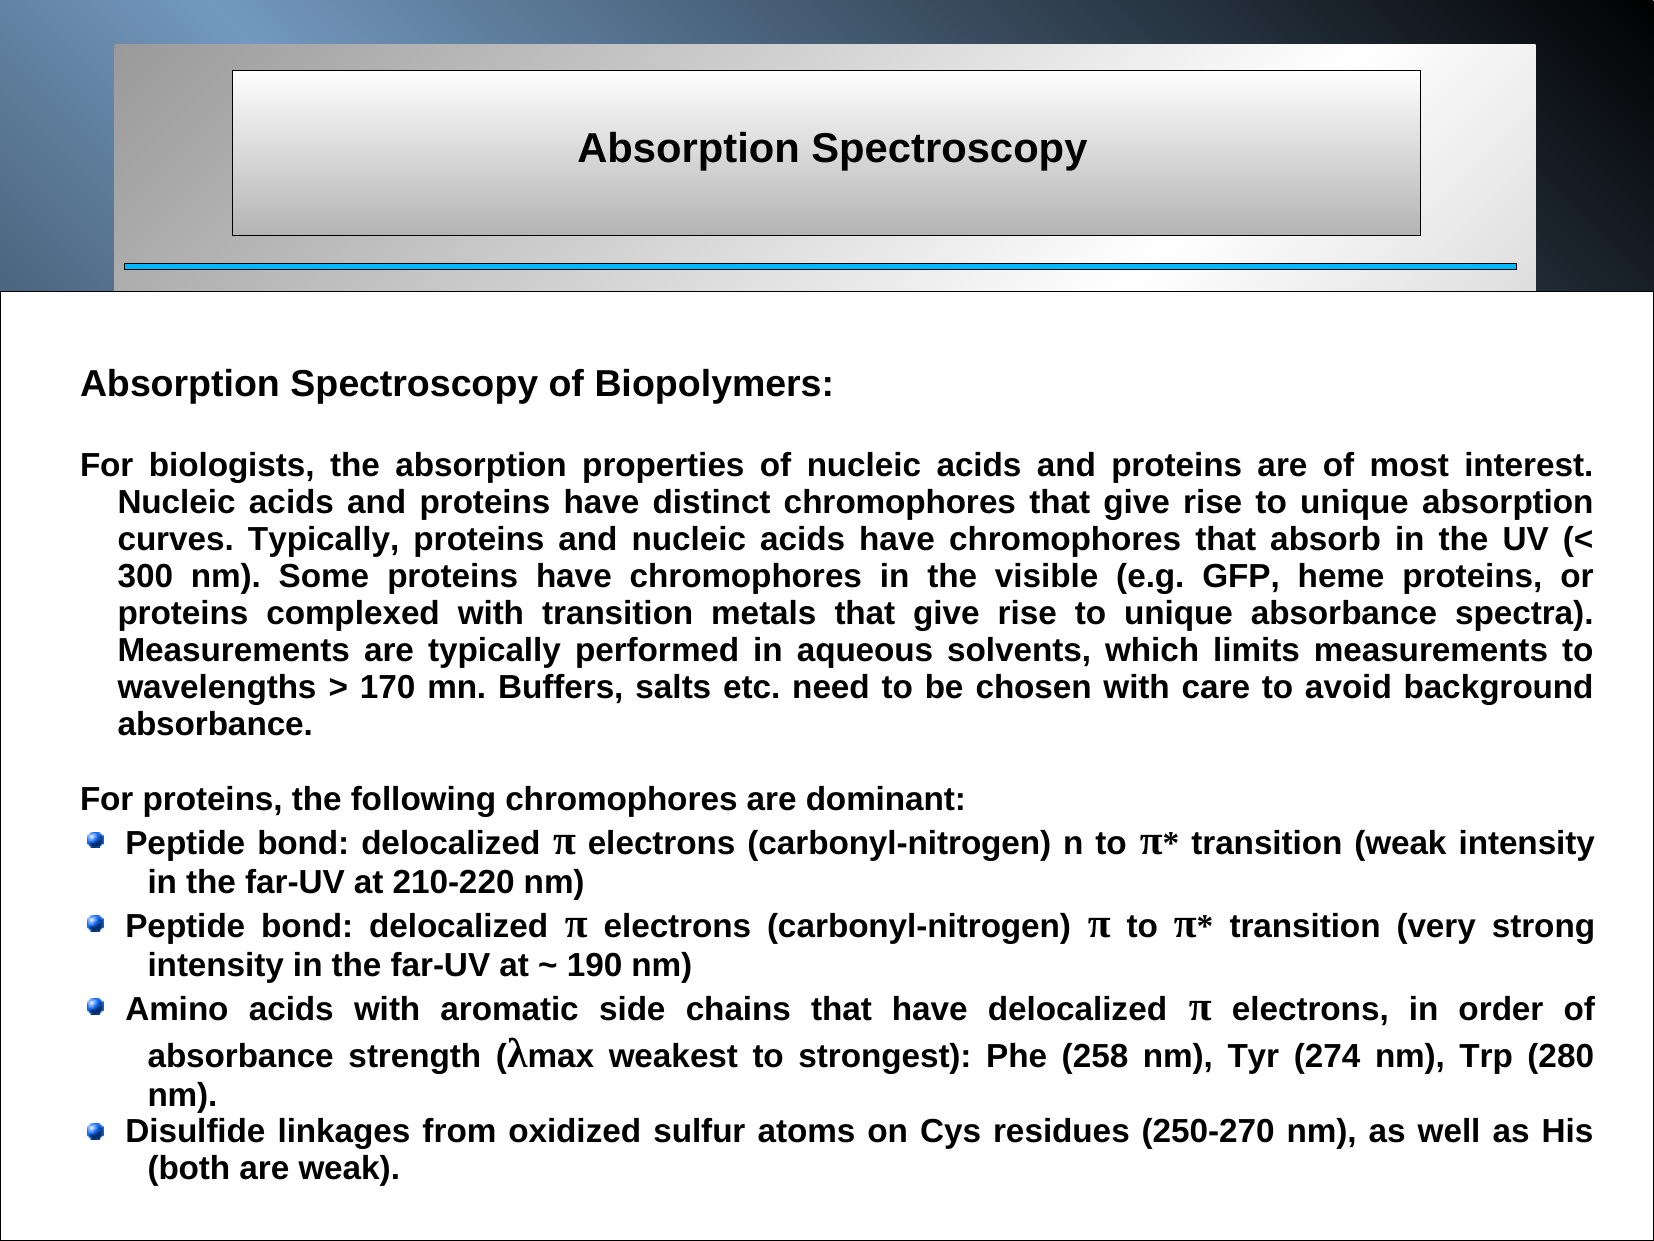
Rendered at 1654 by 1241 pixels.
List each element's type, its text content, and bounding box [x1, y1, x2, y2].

text_box Absorption Spectroscopy [280, 124, 1385, 187]
text_box [124, 263, 1517, 270]
text_box [0, 291, 1654, 1241]
text_box [232, 70, 1421, 236]
text_box Absorption Spectroscopy of Biopolymers: For biologists, the absorption properties of nucleic acids and proteins are of most interest. Nucleic acids and proteins have distinct chromophores that give rise to unique absorption curves. Typically, proteins and nucleic acids have chromophores that absorb in the UV (< 300 nm). Some proteins have chromophores in the visible (e.g. GFP, heme proteins, or proteins complexed with transition metals that give rise to unique absorbance spectra). Measurements are typically performed in aqueous solvents, which limits measurements to wavelengths > 170 mn. Buffers, salts etc. need to be chosen with care to avoid background absorbance. For proteins, the following chromophores are dominant: Peptide bond: delocalized π electrons (carbonyl-nitrogen) n to π* transition (weak intensity in the far-UV at 210-220 nm) Peptide bond: delocalized π electrons (carbonyl-nitrogen) π to π* transition (very strong intensity in the far-UV at ~ 190 nm) Amino acids with aromatic side chains that have delocalized π electrons, in order of absorbance strength (λmax weakest to strongest): Phe (258 nm), Tyr (274 nm), Trp (280 nm). Disulfide linkages from oxidized sulfur atoms on Cys residues (250-270 nm), as well as His (both are weak). [79, 320, 1596, 1188]
